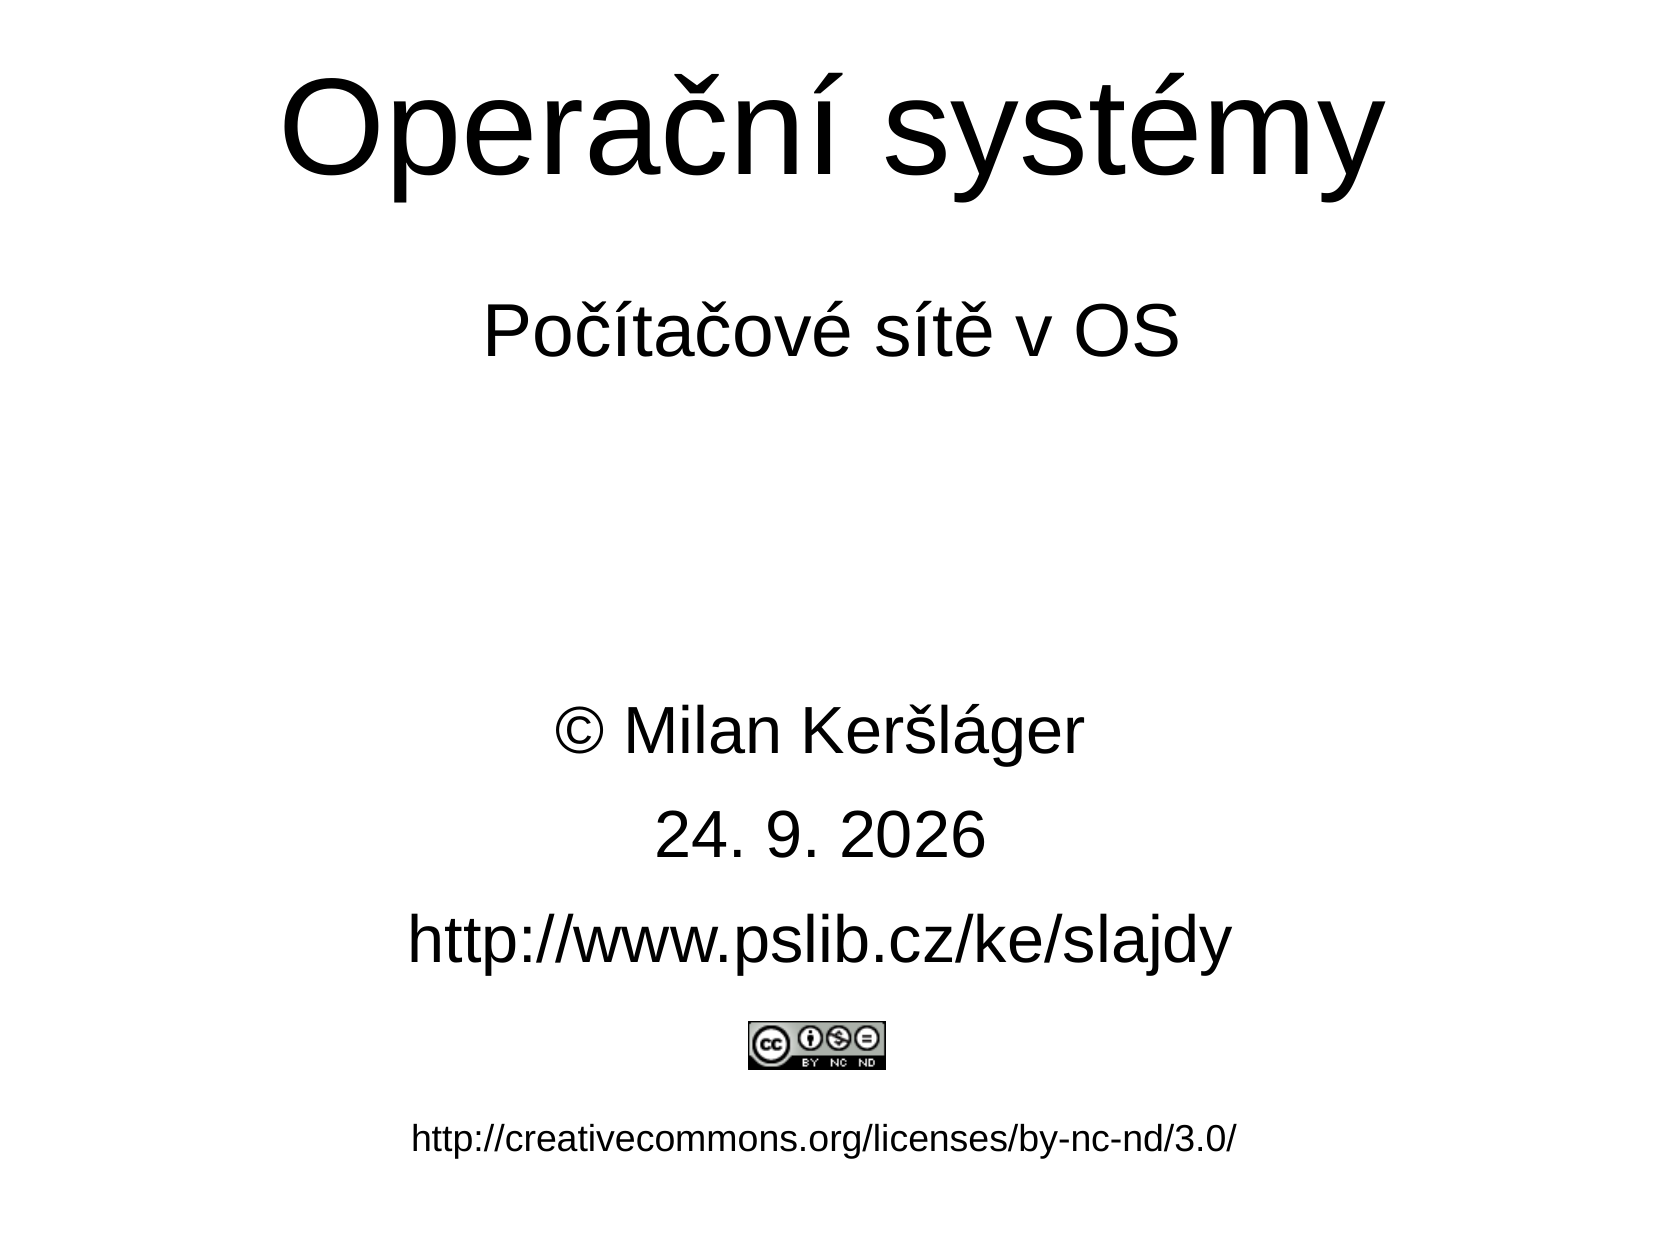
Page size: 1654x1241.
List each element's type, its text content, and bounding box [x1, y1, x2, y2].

picture [748, 1021, 886, 1071]
title Operační systémy Počítačové sítě v OS [88, 9, 1577, 414]
list © Milan Keršláger 19.1.2010 http://www.pslib.cz/ke/slajdy [76, 693, 1565, 1081]
text_box http://creativecommons.org/licenses/by-nc-nd/3.0/ [337, 1110, 1312, 1168]
